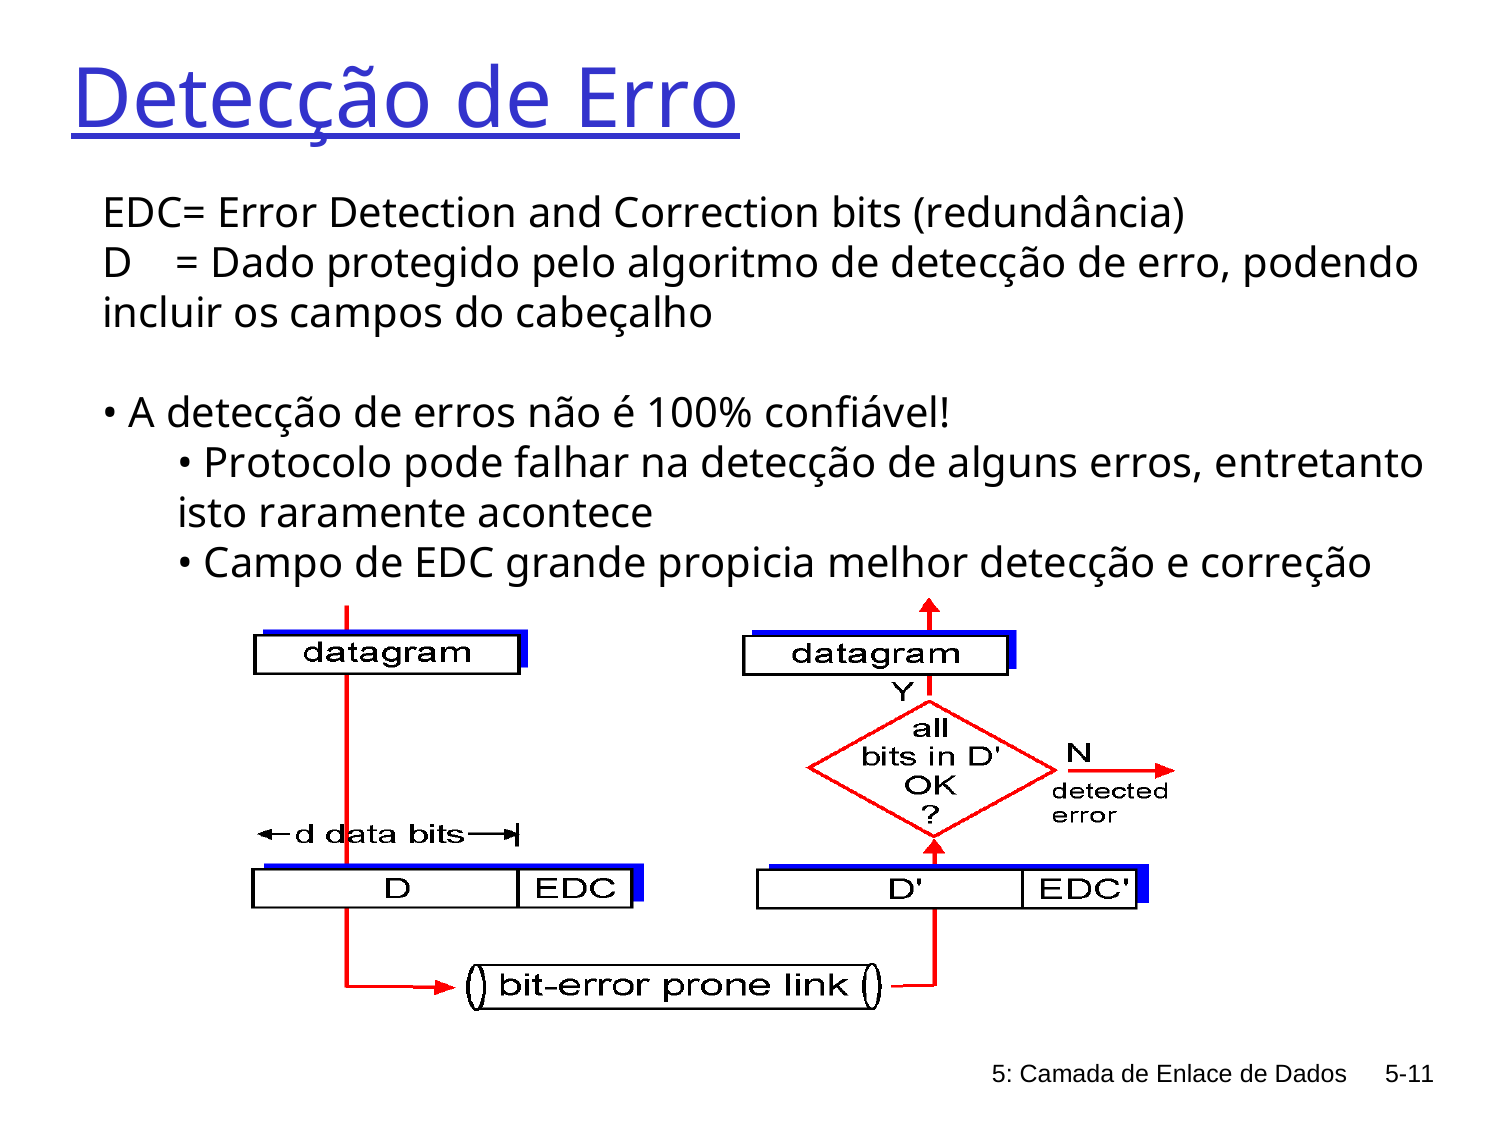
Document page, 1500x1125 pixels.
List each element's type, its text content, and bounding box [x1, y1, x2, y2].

title Detecção de Erro [56, 0, 1332, 188]
picture [251, 597, 1175, 1020]
text_box 5: Camada de Enlace de Dados [837, 1050, 1339, 1125]
text_box 5-<número> [1339, 1050, 1451, 1125]
text_box EDC= Error Detection and Correction bits (redundância) D = Dado protegido pelo algoritmo de detecção de erro, podendo incluir os campos do cabeçalho A detecção de erros não é 100% confiável! Protocolo pode falhar na detecção de alguns erros, entretanto isto raramente acontece Campo de EDC grande propicia melhor detecção e correção [87, 178, 1455, 594]
